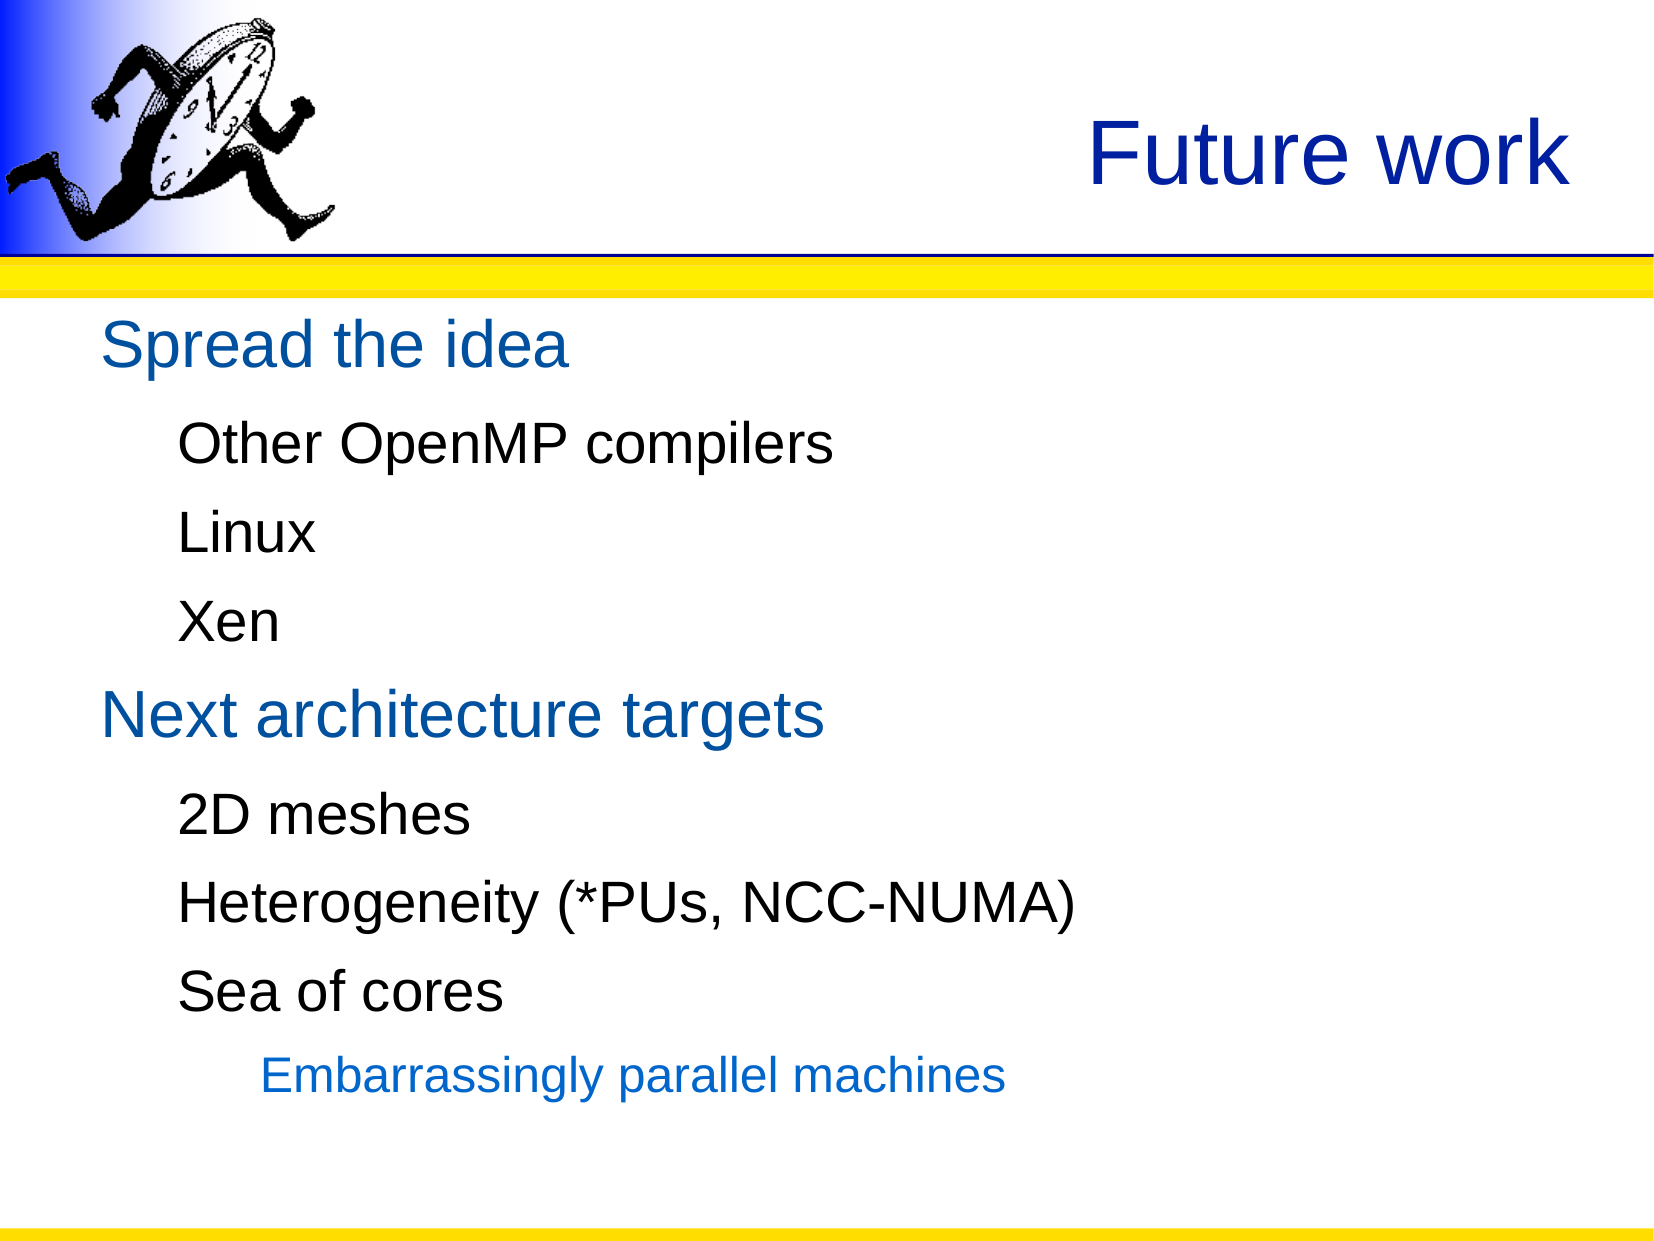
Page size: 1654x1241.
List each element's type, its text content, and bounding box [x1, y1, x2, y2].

title Future work [372, 56, 1571, 250]
list Spread the idea Other OpenMP compilers Linux Xen Next architecture targets 2D meshes Heterogeneity (*PUs, NCC-NUMA) Sea of cores Embarrassingly parallel machines [82, 307, 1571, 1111]
picture [4, 9, 343, 253]
